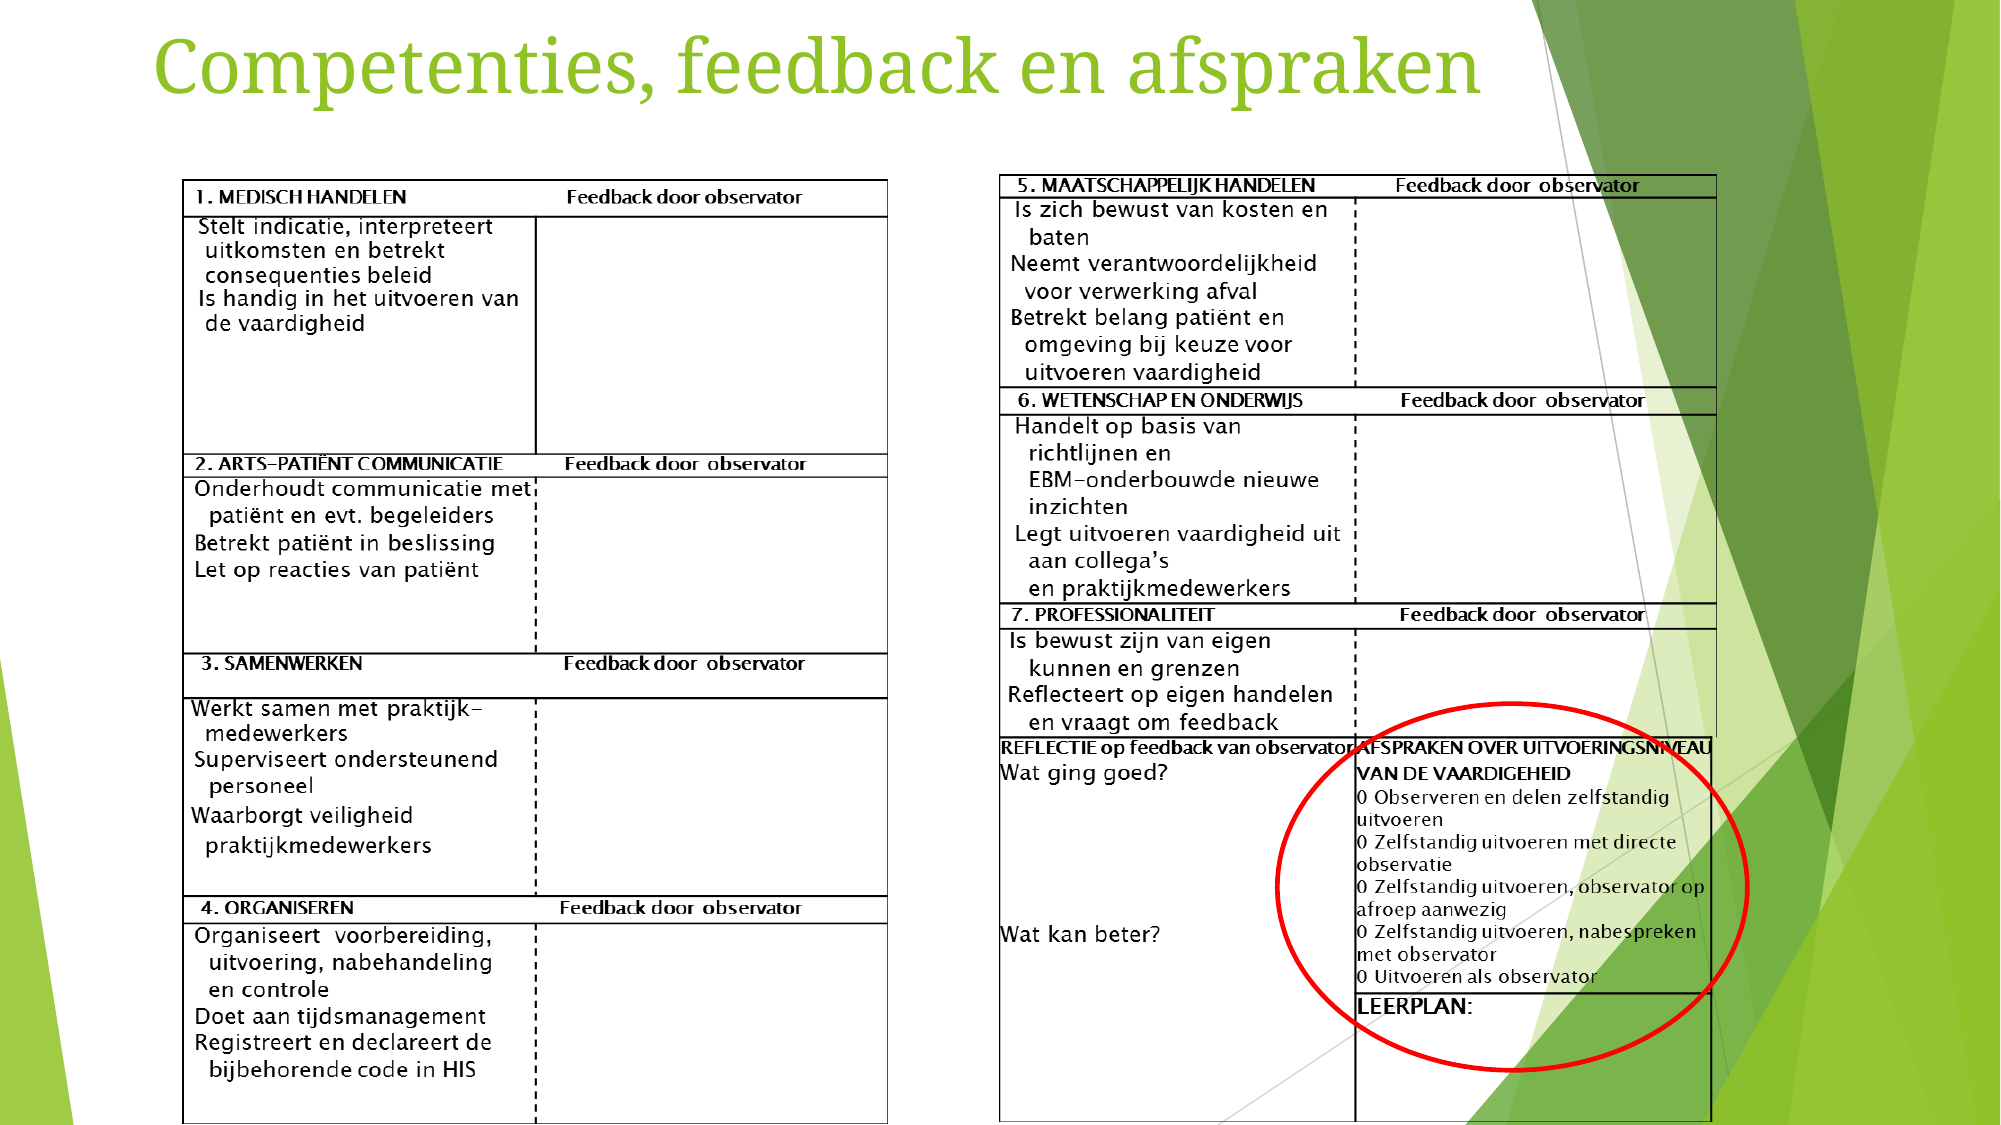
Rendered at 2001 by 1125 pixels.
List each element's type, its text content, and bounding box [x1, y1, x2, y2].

title Competenties, feedback en afspraken [137, 10, 1863, 229]
picture [999, 169, 1717, 1122]
picture [182, 179, 888, 1124]
picture [1280, 706, 1717, 1067]
